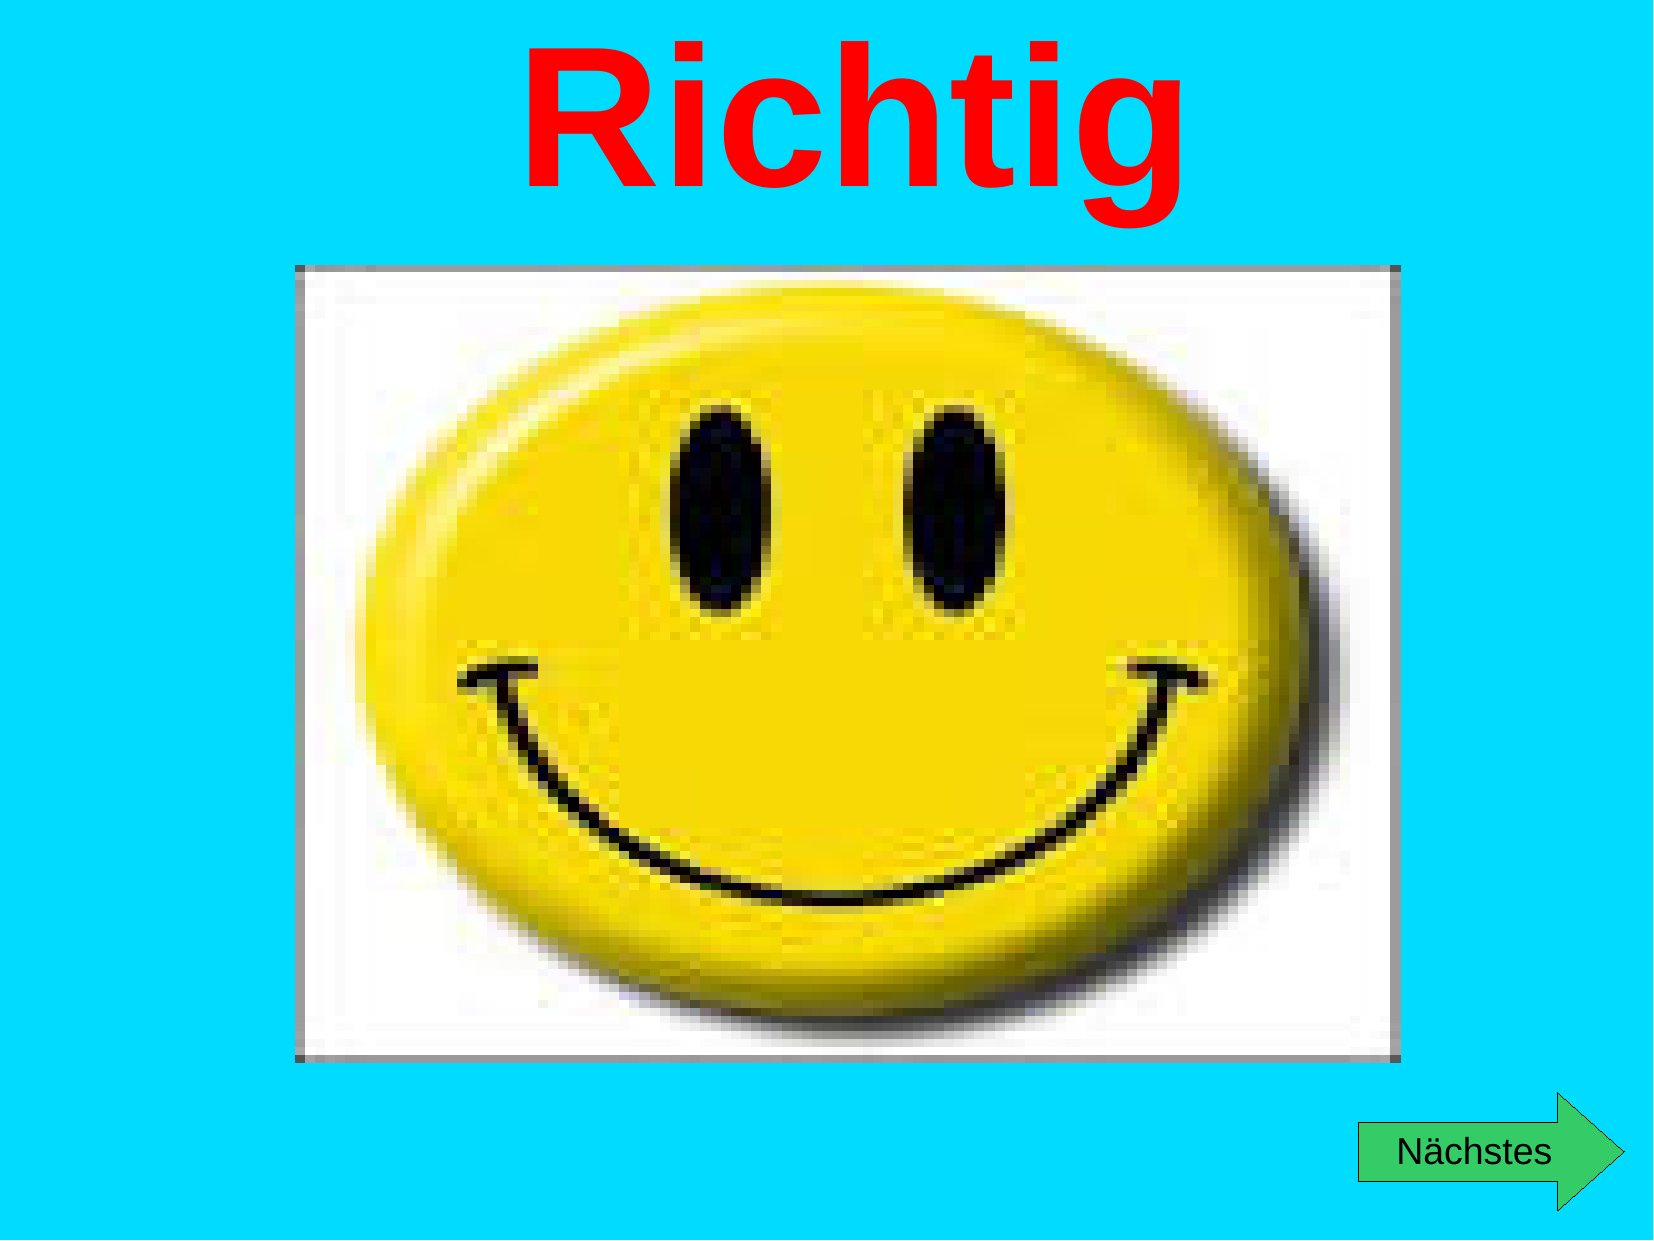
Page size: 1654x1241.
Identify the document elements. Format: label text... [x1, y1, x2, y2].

text_box Richtig [501, 0, 1300, 237]
text_box Nächstes [1358, 1092, 1625, 1211]
picture [295, 265, 1401, 1063]
